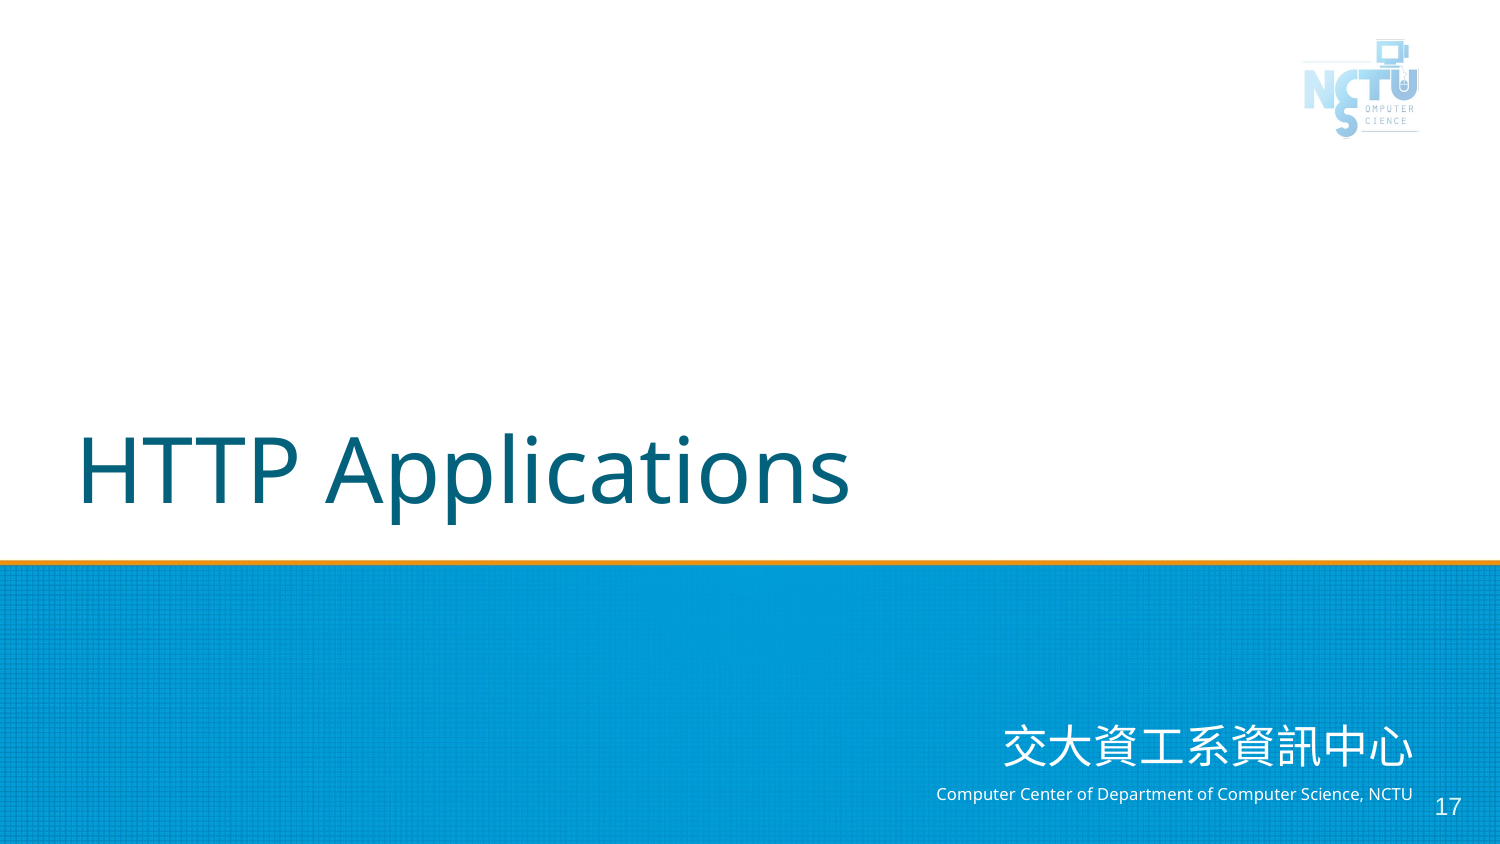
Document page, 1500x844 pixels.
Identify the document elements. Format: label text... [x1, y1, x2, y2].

title HTTP Applications [75, 380, 1425, 522]
picture [0, 0, 1500, 566]
slide_number <number> [1403, 779, 1494, 844]
